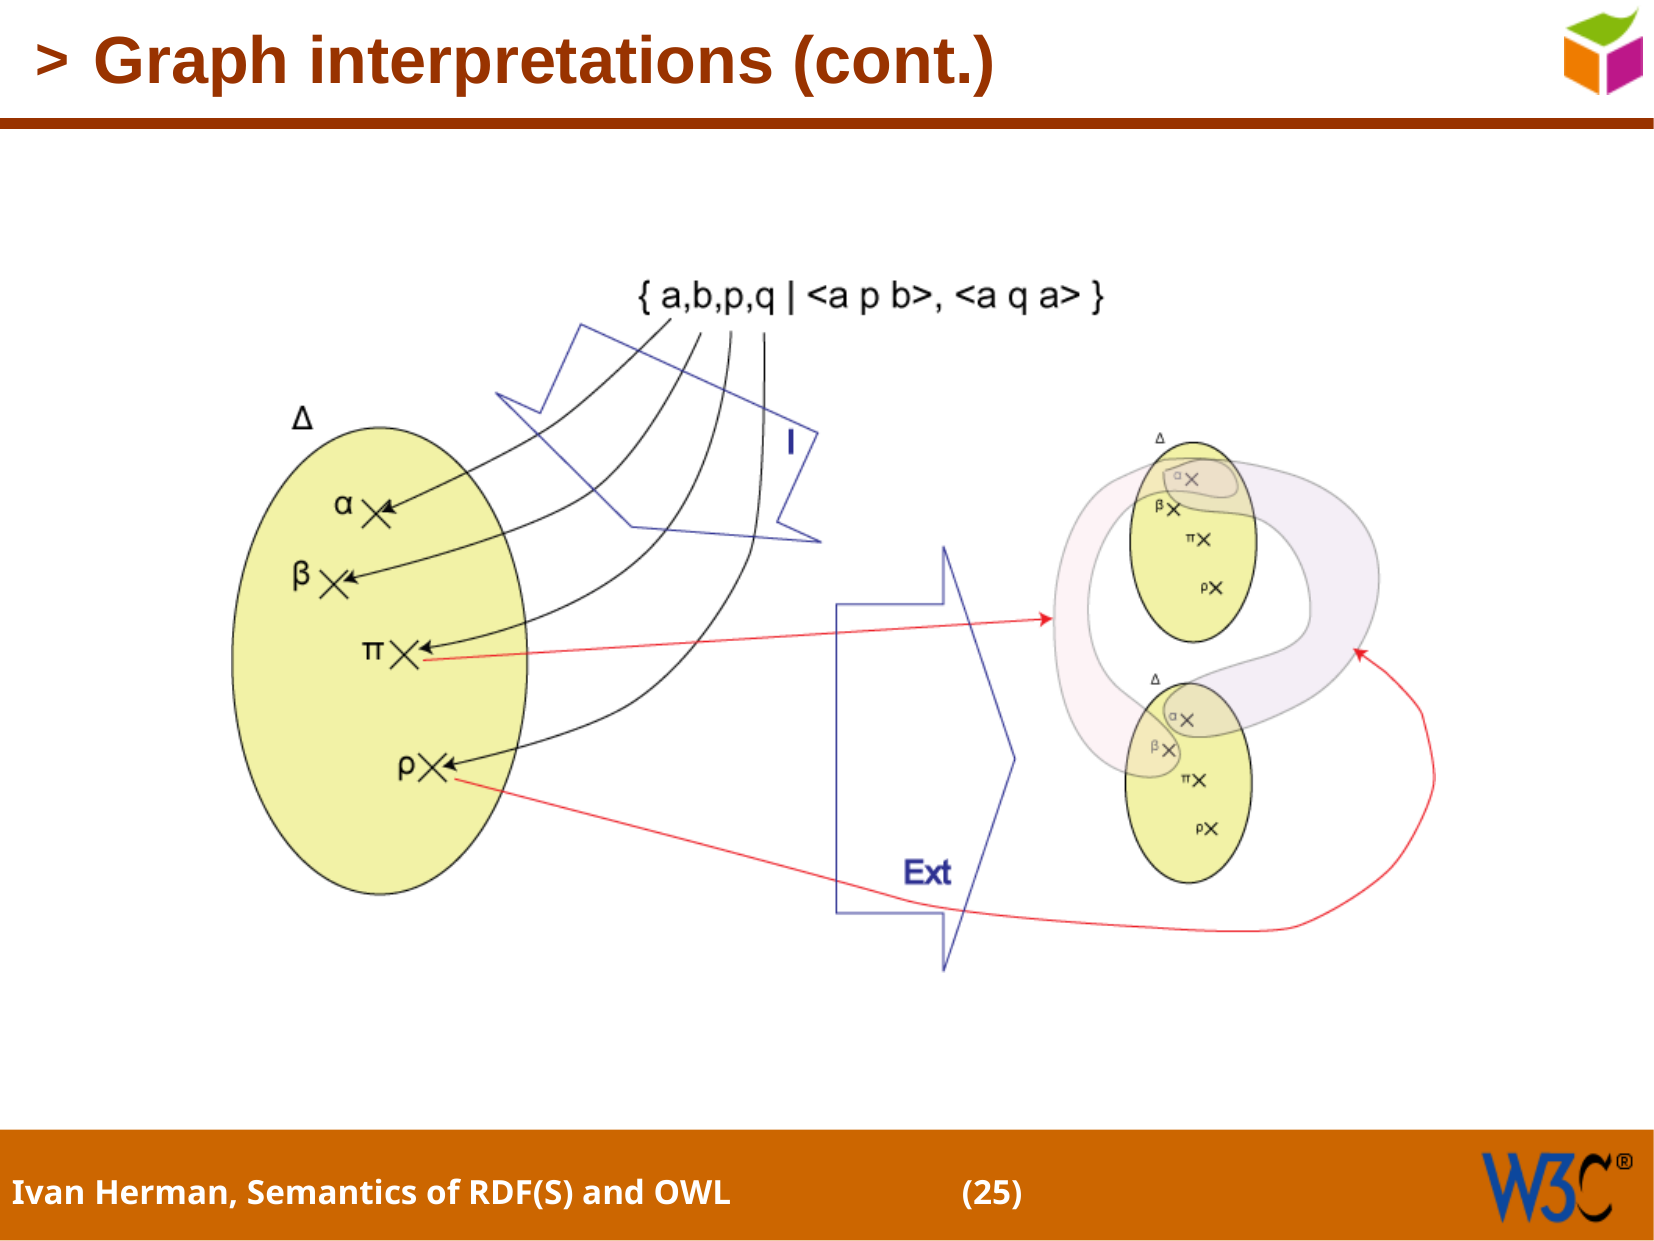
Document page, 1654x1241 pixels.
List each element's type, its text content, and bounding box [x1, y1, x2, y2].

picture [1564, 5, 1643, 95]
picture [1477, 1149, 1639, 1228]
title Graph interpretations (cont.) [93, 0, 1493, 119]
picture [231, 273, 1436, 973]
